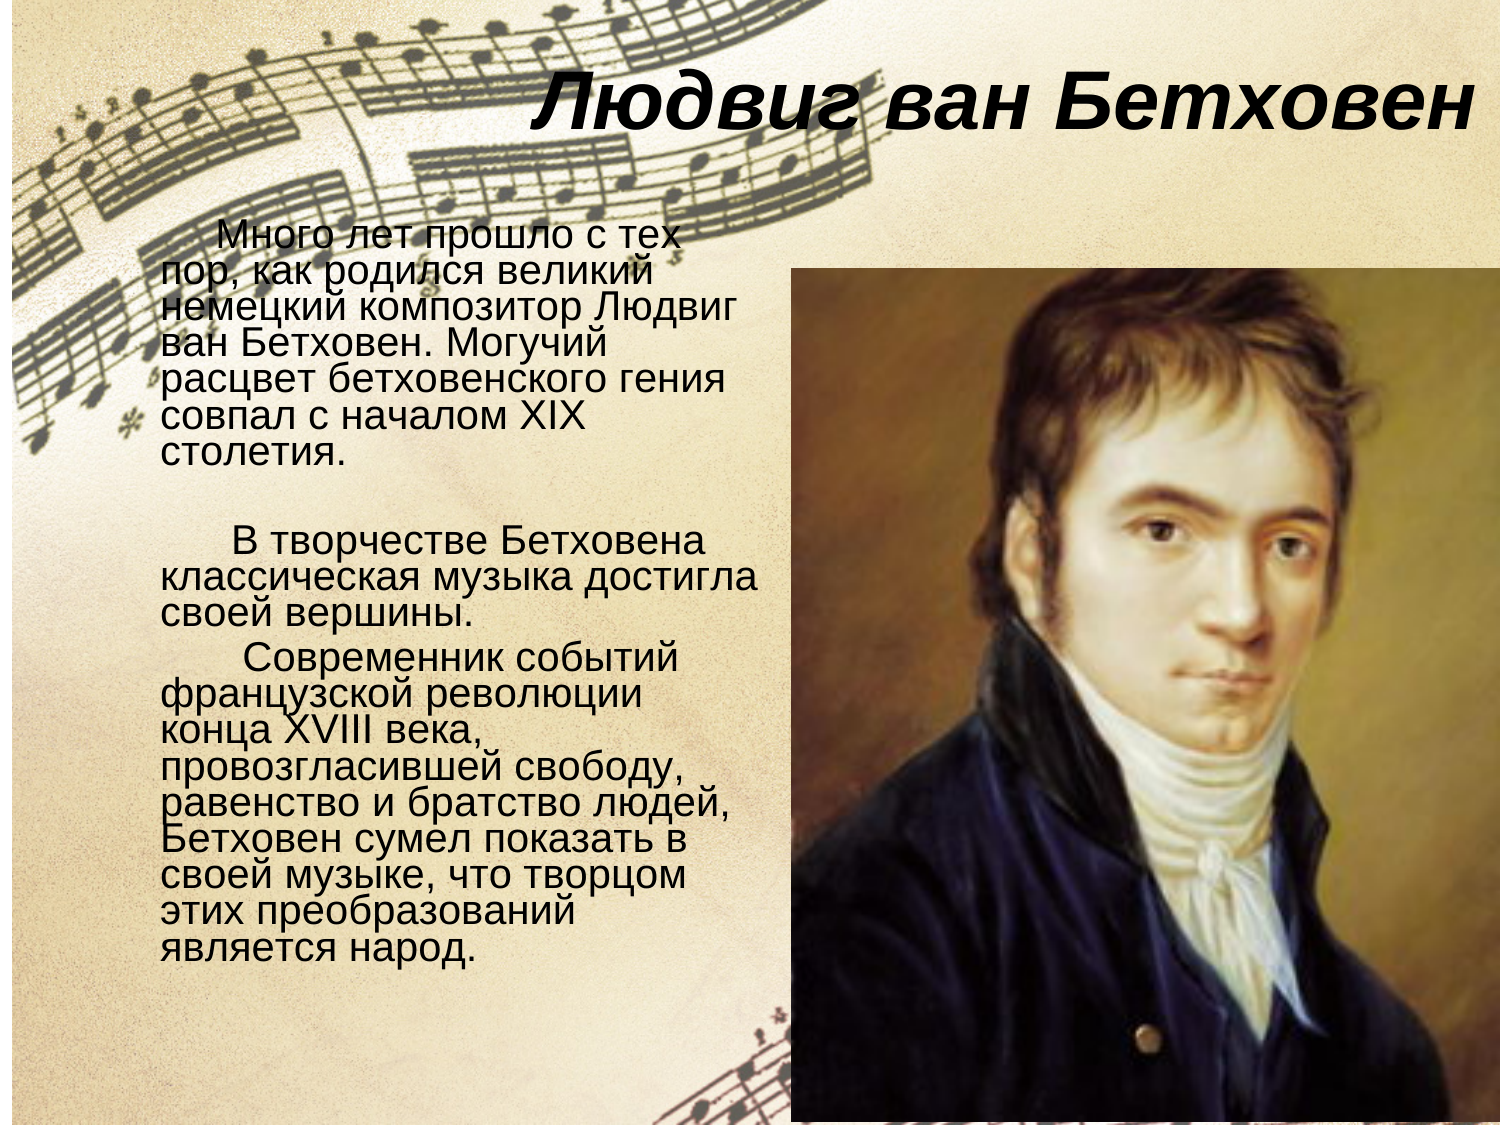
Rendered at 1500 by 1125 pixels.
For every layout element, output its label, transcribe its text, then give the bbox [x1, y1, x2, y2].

title Людвиг ван Бетховен [128, 0, 1479, 281]
picture [12, 0, 1500, 1125]
list Много лет прошло с тех пор, как родился великий немецкий композитор Людвиг ван Бетховен. Могучий расцвет бетховенского гения совпал с началом XIX столетия. В творчестве Бетховена классическая музыка достигла своей вершины. Современник событий французской революции конца XVIII века, провозгласившей свободу, равенство и братство людей, Бетховен сумел показать в своей музыке, что творцом этих преобразований является народ. [104, 173, 764, 1116]
